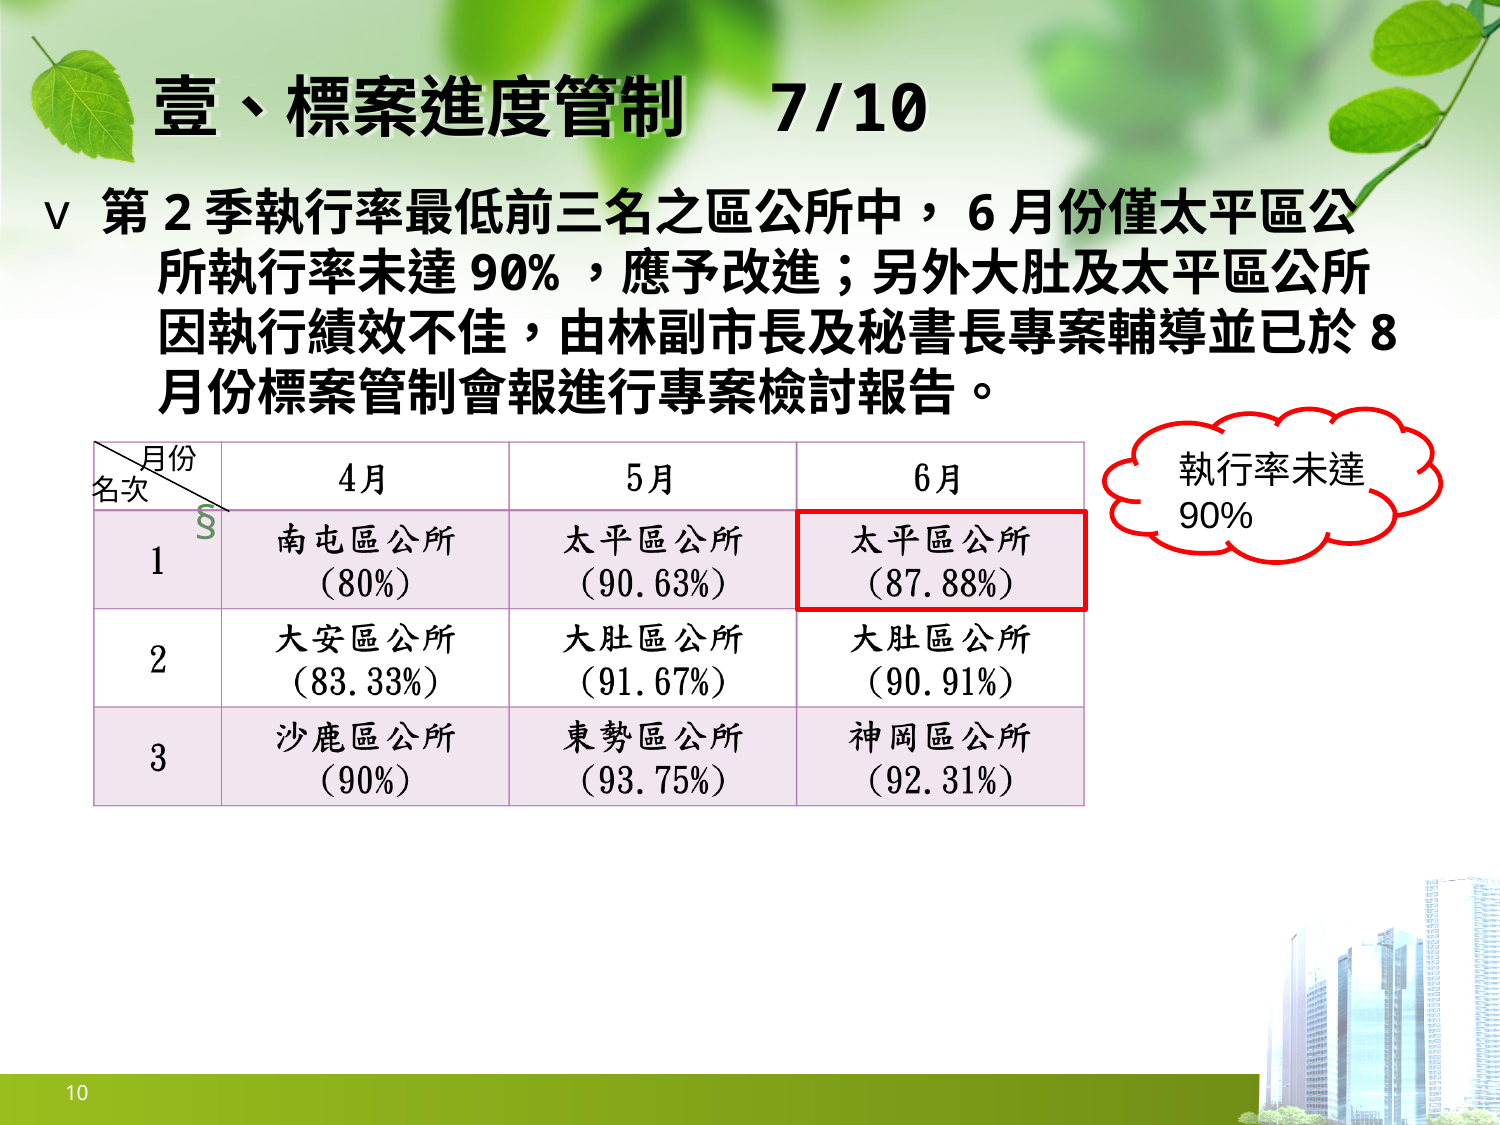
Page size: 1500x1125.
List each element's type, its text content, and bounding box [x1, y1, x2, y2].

picture [93, 441, 124, 463]
list 第2季執行率最低前三名之區公所中，6月份僅太平區公所執行率未達90%，應予改進；另外大肚及太平區公所因執行績效不佳，由林副市長及秘書長專案輔導並已於8月份標案管制會報進行專案檢討報告。 [1107, 412, 1424, 541]
text_box 10 [50, 1072, 138, 1113]
picture [800, 514, 1083, 607]
picture [93, 441, 1086, 823]
picture [98, 441, 124, 455]
text_box 名次 [76, 463, 183, 514]
text_box 月份 [124, 432, 231, 484]
text_box 執行率未達90% [1163, 438, 1382, 545]
title 壹、標案進度管制 7/10 [137, 57, 1325, 150]
list 第2季執行率最低前三名之區公所中，6月份僅太平區公所執行率未達90%，應予改進；另外大肚及太平區公所因執行績效不佳，由林副市長及秘書長專案輔導並已於8月份標案管制會報進行專案檢討報告。 [29, 172, 1424, 965]
